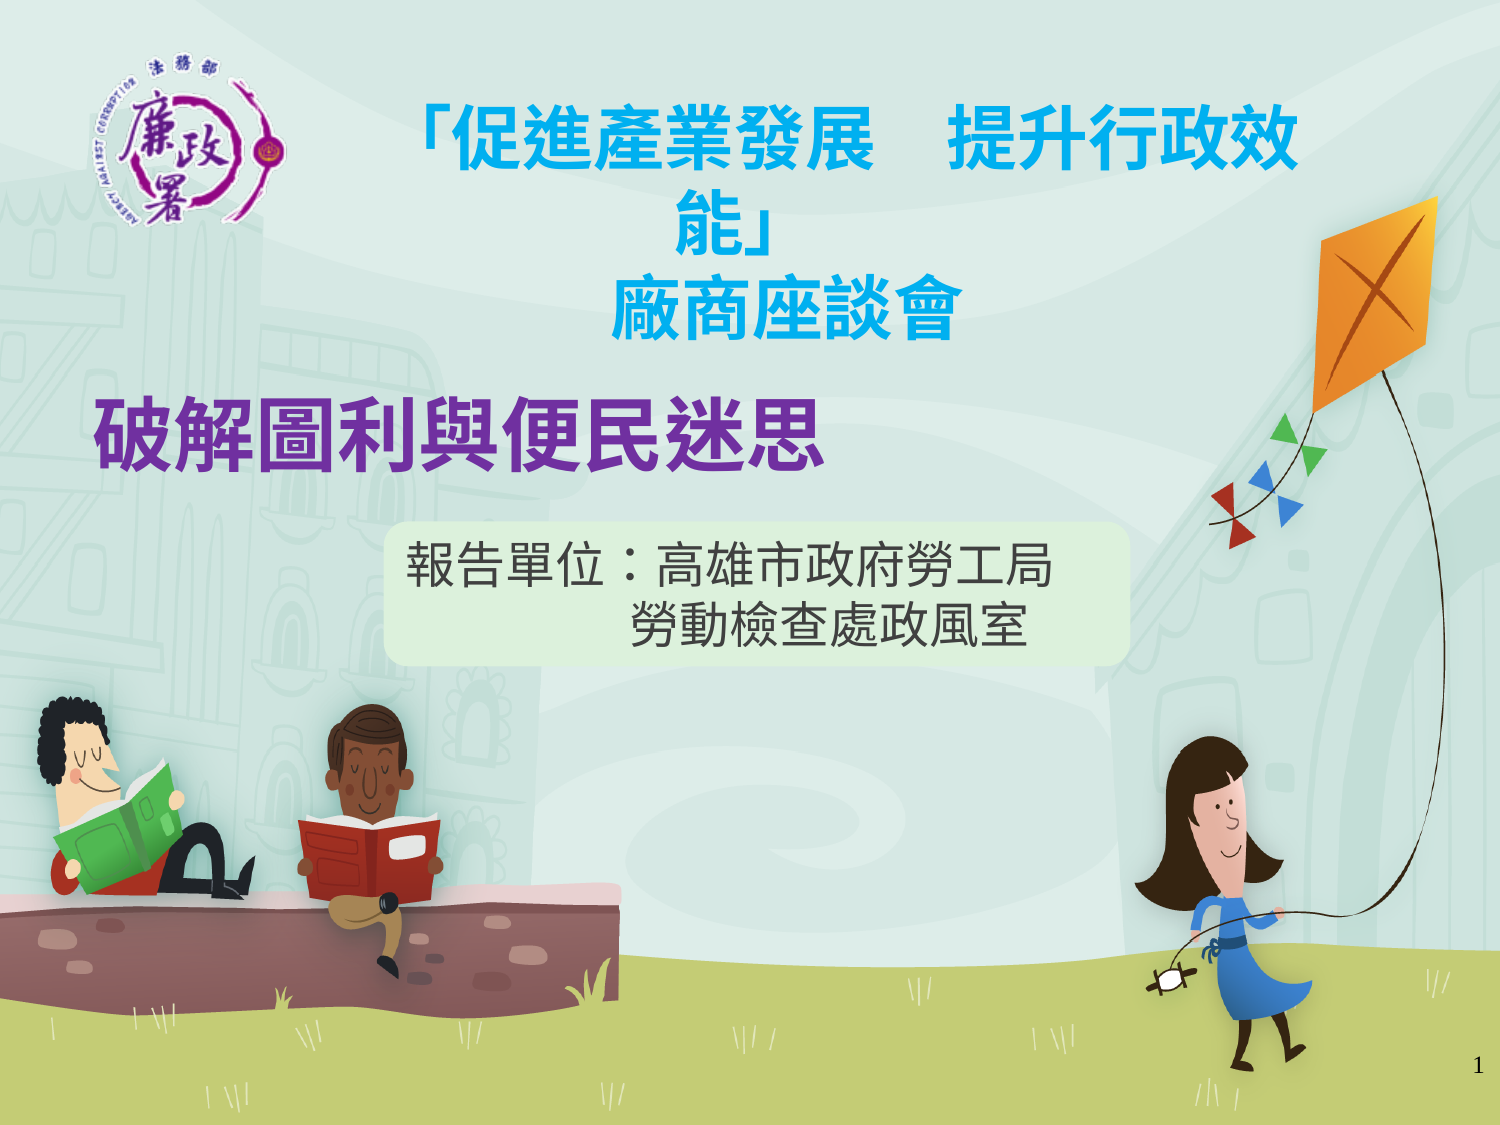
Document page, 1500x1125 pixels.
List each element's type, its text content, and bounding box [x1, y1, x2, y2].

slide_number 1 [1149, 1024, 1500, 1103]
text_box 報告單位：高雄市政府勞工局 勞動檢查處政風室 [383, 521, 1131, 667]
text_box 「促進產業發展 提升行政效能」 廠商座談會 [101, 86, 1387, 357]
title 破解圖利與便民迷思 [77, 301, 1429, 490]
picture [0, 0, 1500, 1125]
